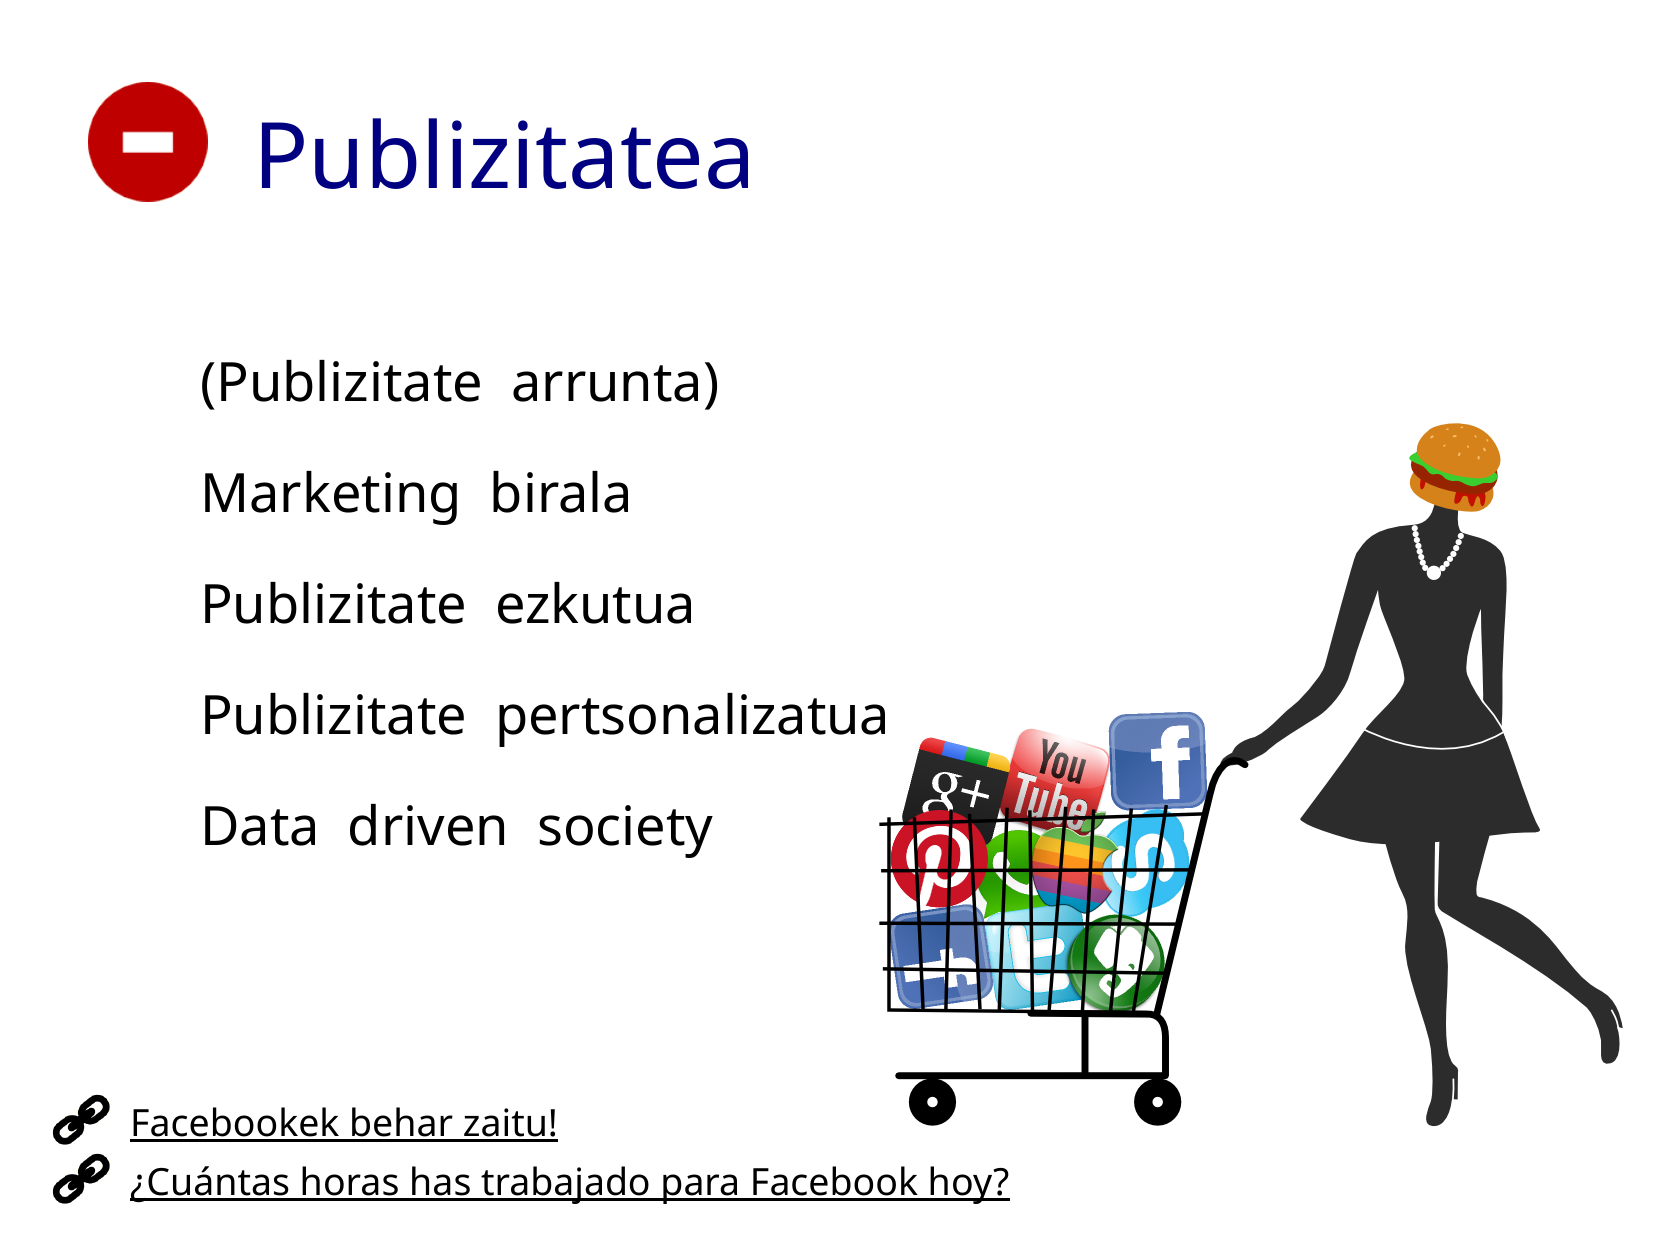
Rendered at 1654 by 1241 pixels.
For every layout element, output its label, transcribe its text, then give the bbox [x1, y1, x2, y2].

picture [88, 82, 208, 202]
text_box Facebookek behar zaitu! [115, 1088, 557, 1146]
picture [51, 1152, 111, 1205]
picture [51, 1093, 111, 1146]
picture [844, 384, 1642, 1152]
text_box Publizitatea [238, 83, 865, 207]
text_box ¿Cuántas horas has trabajado para Facebook hoy? [115, 1148, 979, 1205]
text_box (Publizitate arrunta) Marketing birala Publizitate ezkutua Publizitate pertsonalizatua Data driven society [185, 299, 1479, 807]
